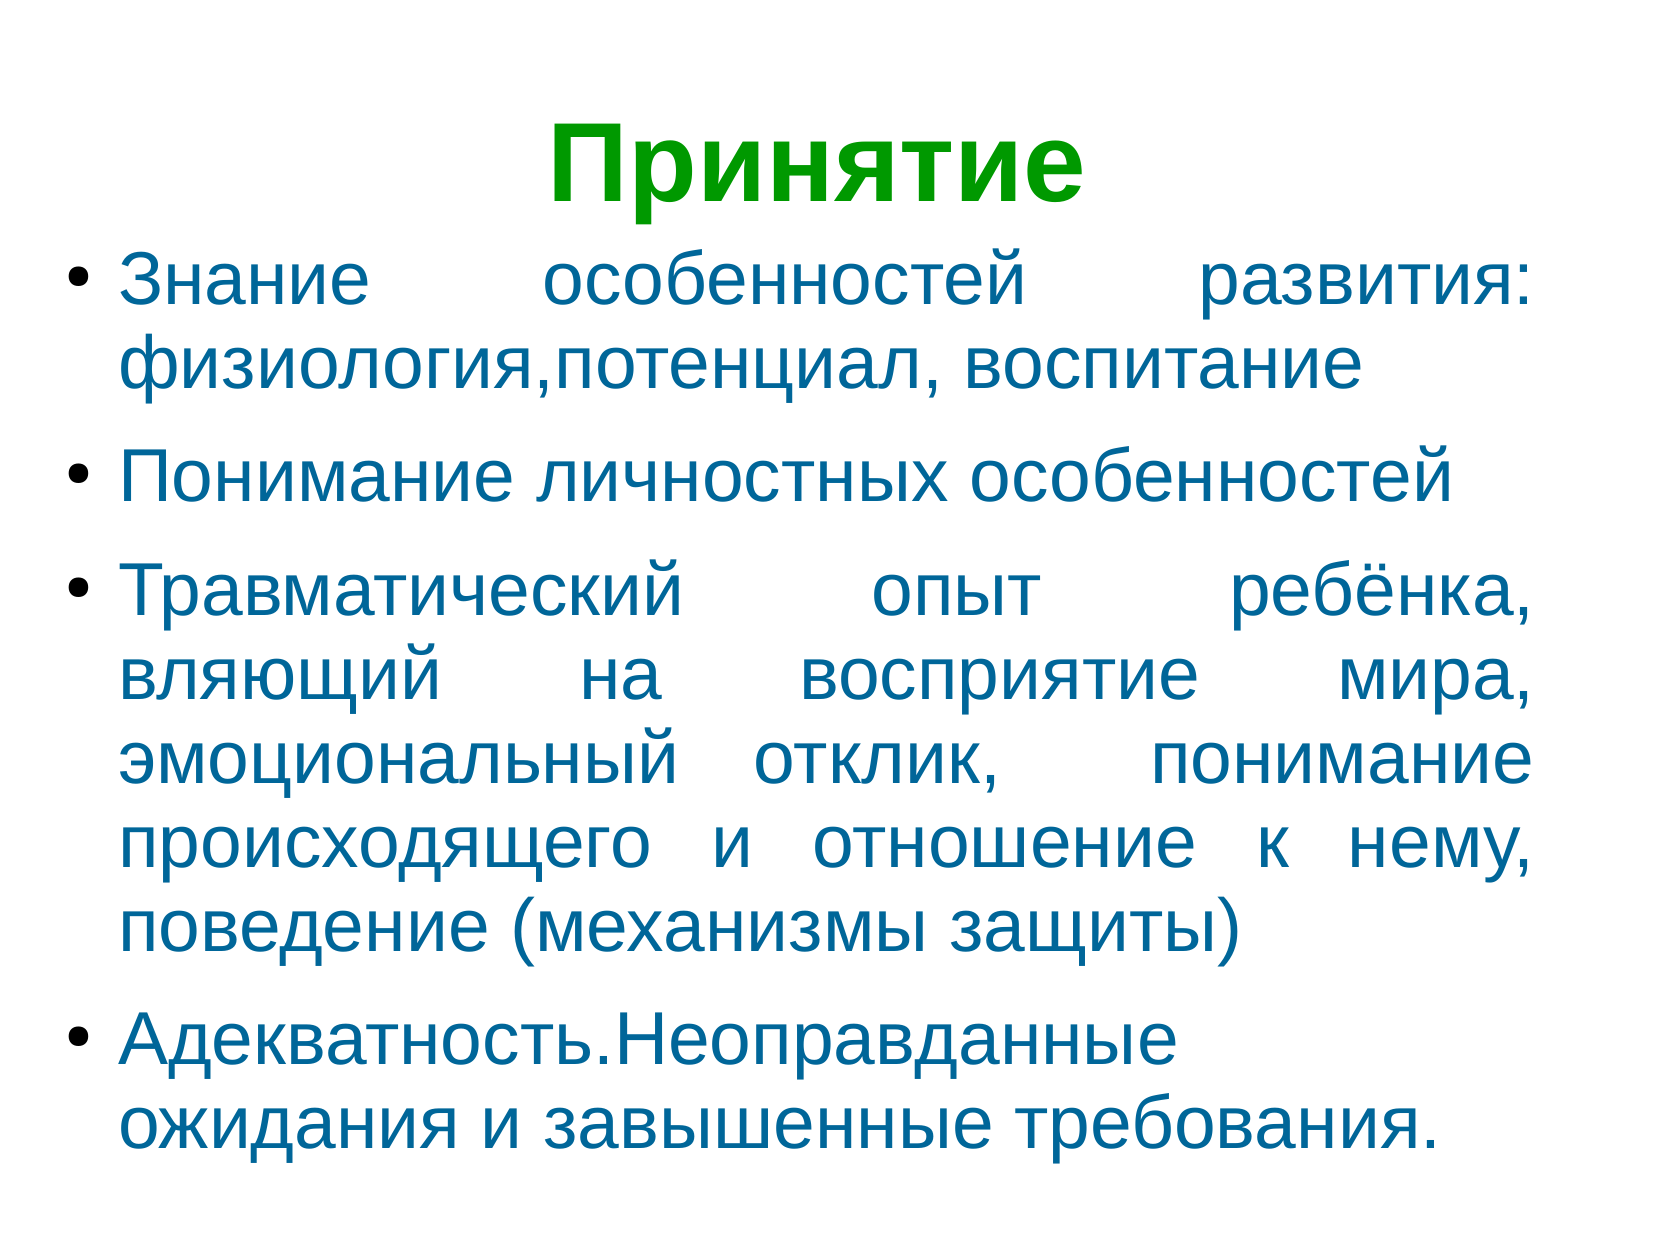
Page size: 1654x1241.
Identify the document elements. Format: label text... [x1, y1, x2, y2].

title Принятие [88, 58, 1577, 266]
list Знание особенностей развития: физиология,потенциал, воспитание Понимание личностных особенностей Травматический опыт ребёнка, вляющий на восприятие мира, эмоциональный отклик, понимание происходящего и отношение к нему, поведение (механизмы защиты) Адекватность.Неоправданные ожидания и завышенные требования. [47, 236, 1536, 1165]
